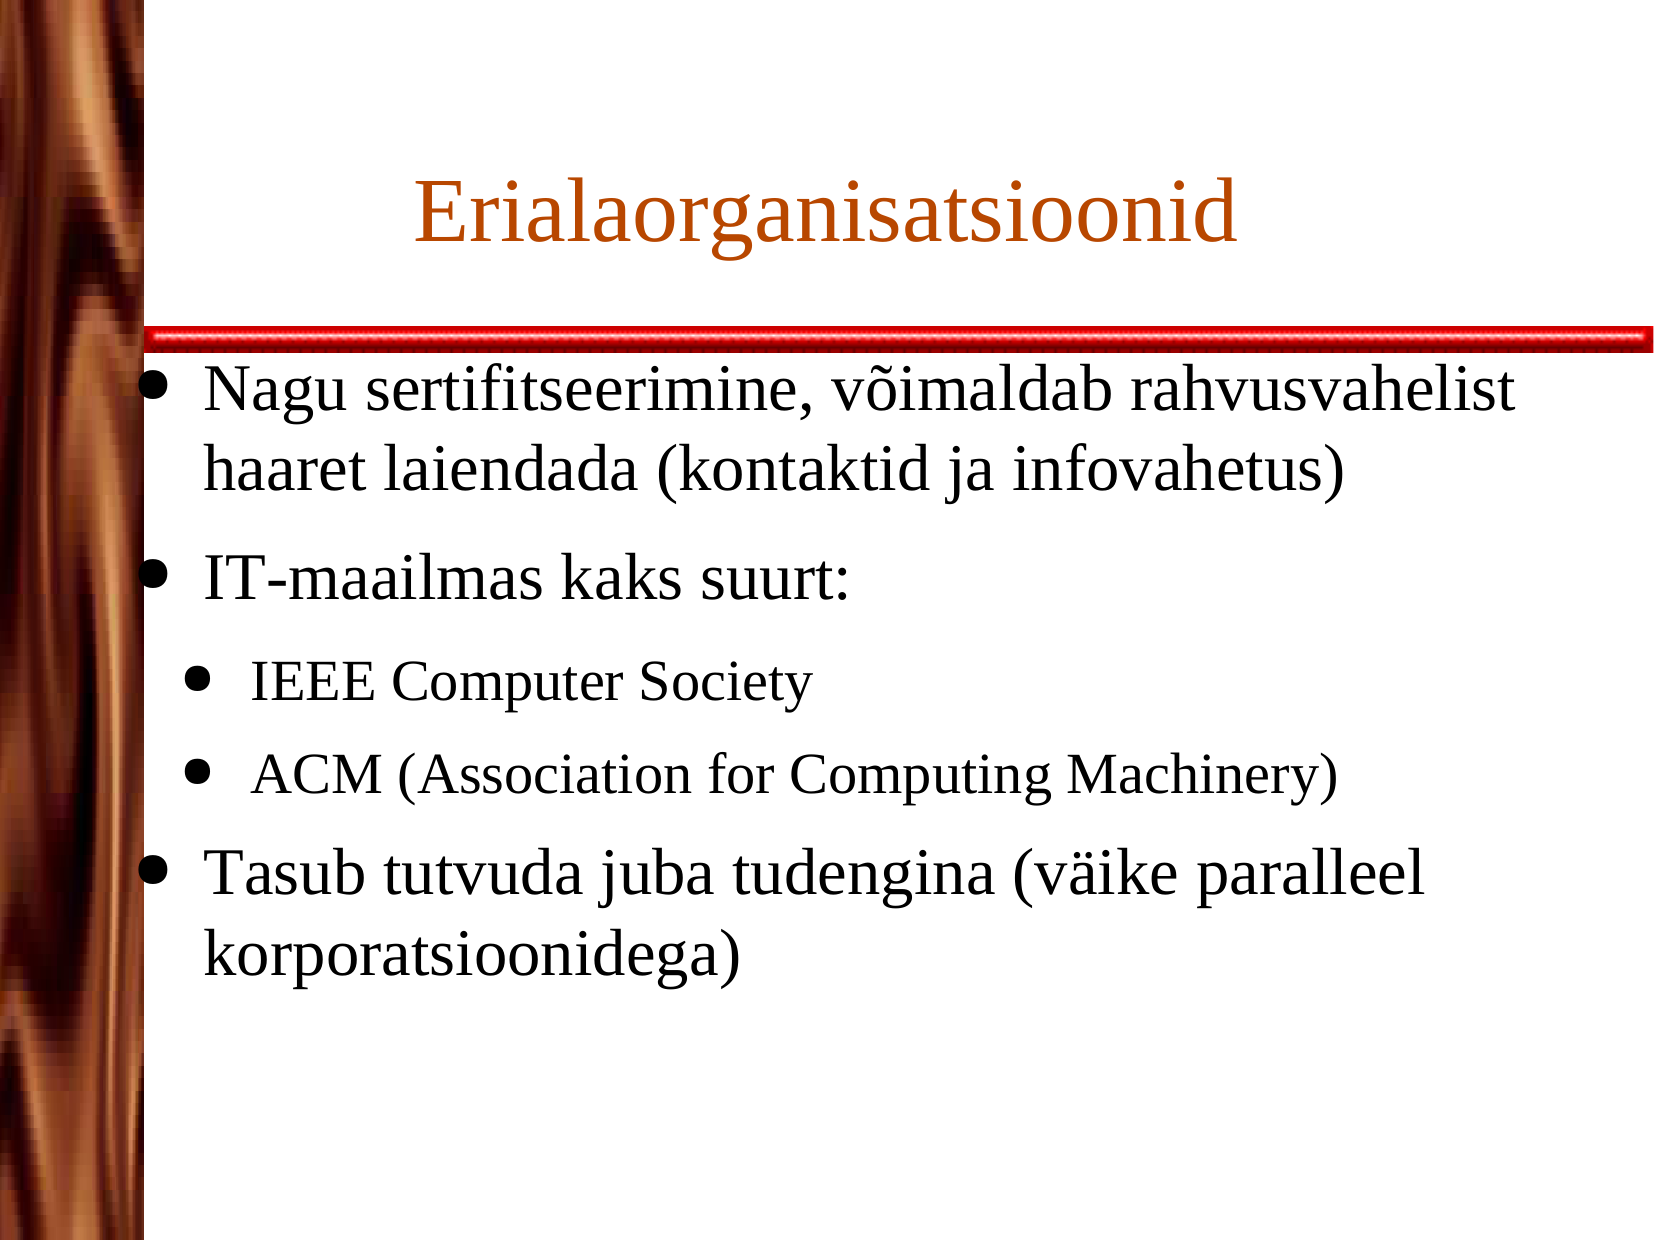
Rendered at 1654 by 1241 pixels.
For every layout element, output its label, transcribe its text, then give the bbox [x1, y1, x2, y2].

title Erialaorganisatsioonid [121, 98, 1533, 314]
list Nagu sertifitseerimine, võimaldab rahvusvahelist haaret laiendada (kontaktid ja infovahetus) IT-maailmas kaks suurt: IEEE Computer Society ACM (Association for Computing Machinery) Tasub tutvuda juba tudengina (väike paralleel korporatsioonidega) [121, 344, 1533, 1126]
picture [0, 0, 1654, 1240]
